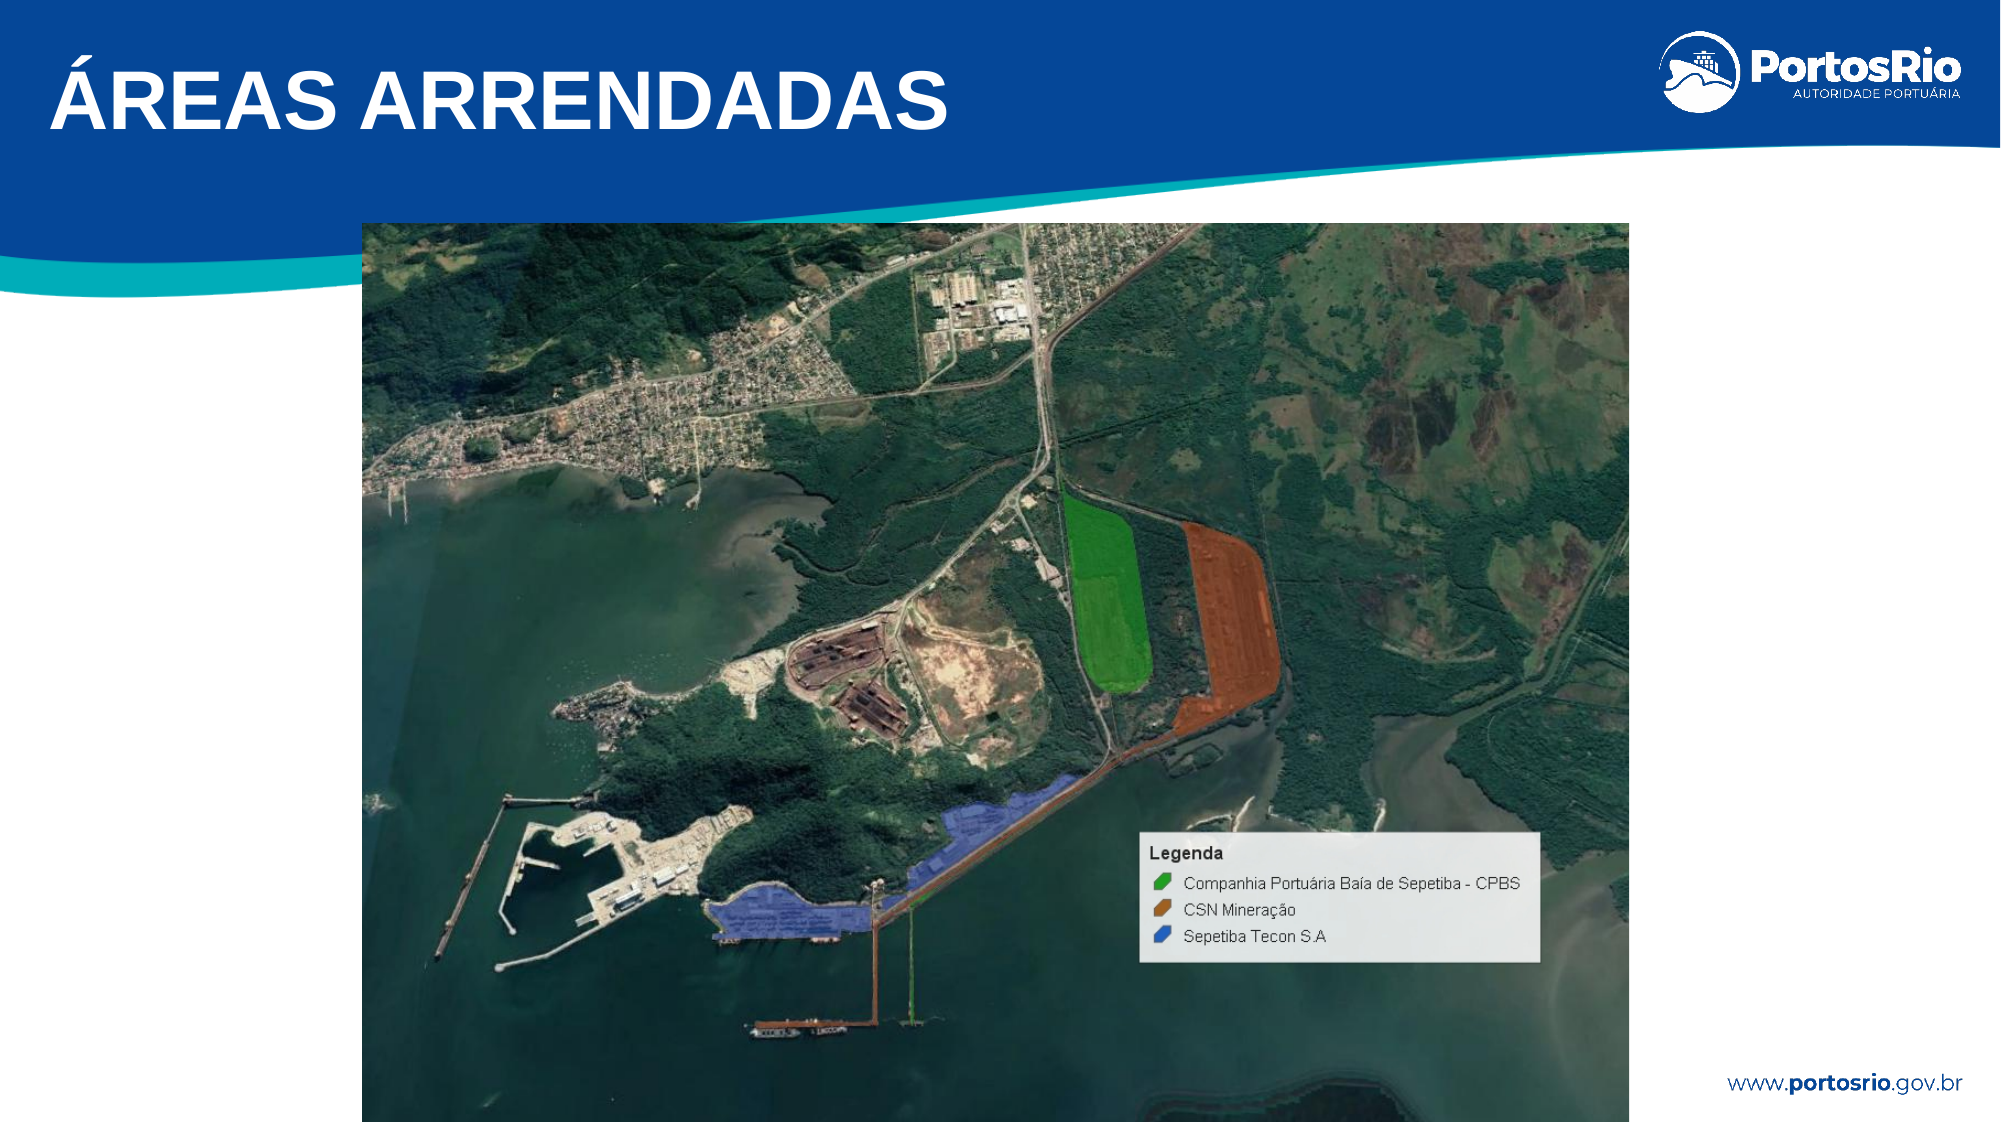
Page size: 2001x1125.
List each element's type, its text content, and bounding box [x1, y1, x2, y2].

picture [1727, 1071, 1963, 1096]
picture [0, 0, 2001, 1122]
text_box ÁREAS ARRENDADAS [33, 30, 1414, 161]
